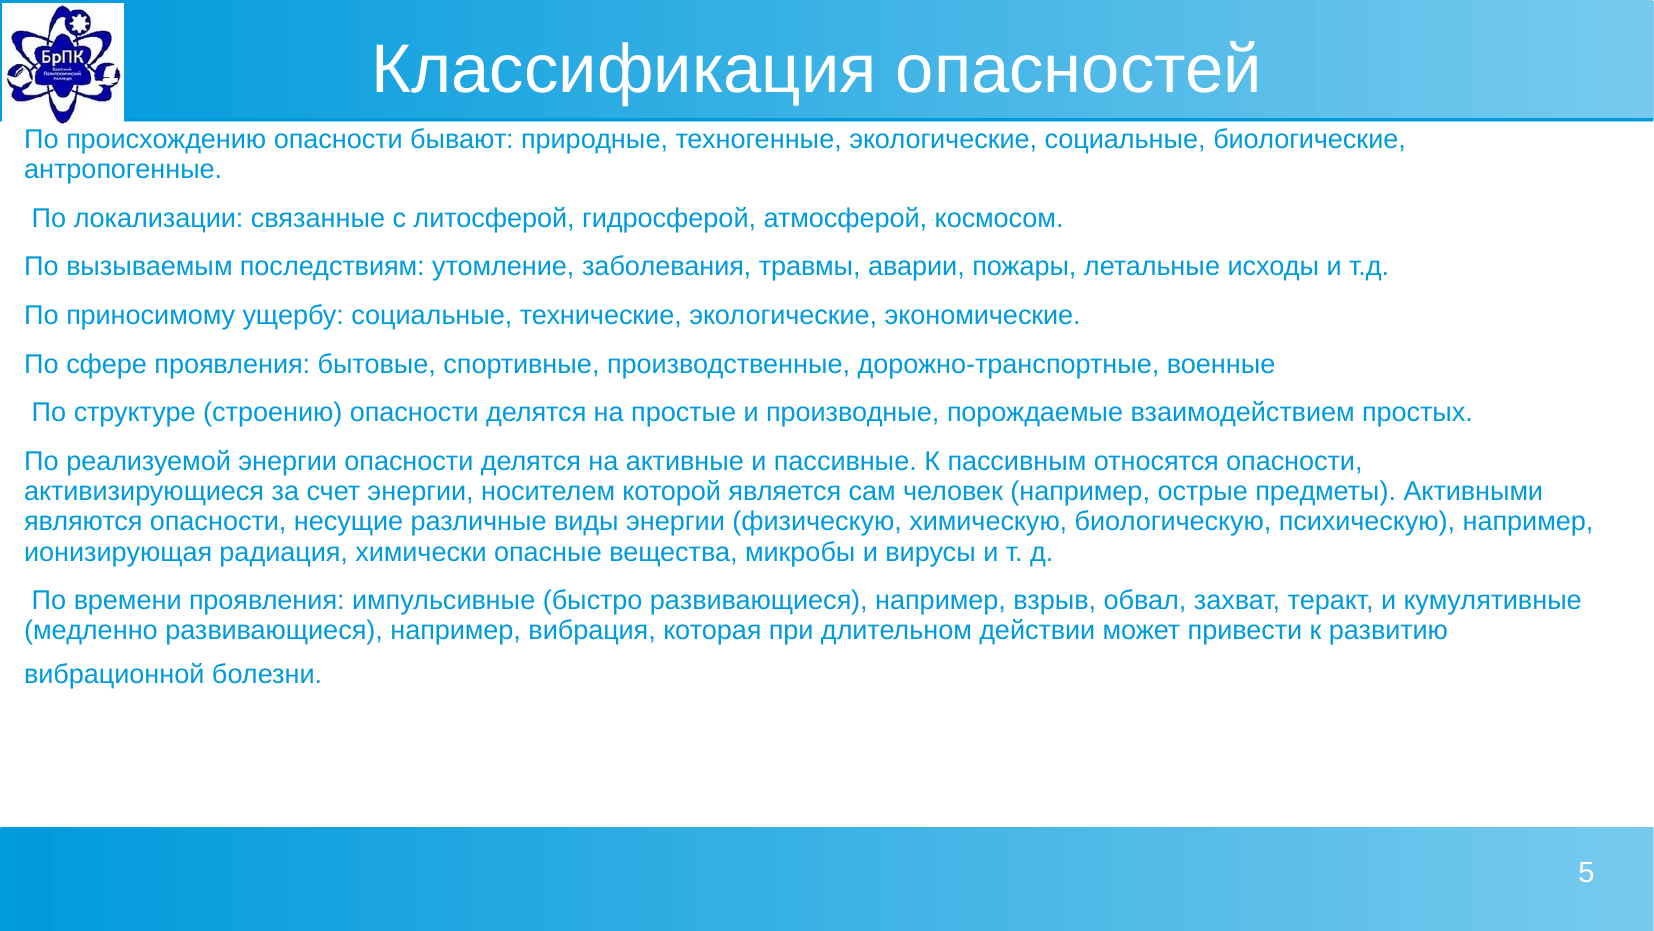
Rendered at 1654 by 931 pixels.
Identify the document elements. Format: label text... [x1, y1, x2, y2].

list По происхождению опасности бывают: природные, техногенные, экологические, социальные, биологические, антропогенные. По локализации: связанные с литосферой, гидросферой, атмосферой, космосом. По вызываемым последствиям: утомление, заболевания, травмы, аварии, пожары, летальные исходы и т.д. По приносимому ущербу: социальные, технические, экологические, экономические. По сфере проявления: бытовые, спортивные, производственные, дорожно-транспортные, военные По структуре (строению) опасности делятся на простые и производные, порождаемые взаимодействием простых. По реализуемой энергии опасности делятся на активные и пассивные. К пассивным относятся опасности, активизирующиеся за счет энергии, носителем которой является сам человек (например, острые предметы). Активными являются опасности, несущие различные виды энергии (физическую, химическую, биологическую, психическую), например, ионизирующая радиация, химически опасные вещества, микробы и вирусы и т. д. По времени проявления: импульсивные (быстро развивающиеся), например, взрыв, обвал, захват, теракт, и кумулятивные (медленно развивающиеся), например, вибрация, которая при длительном действии может привести к развитию вибрационной болезни. [24, 123, 1595, 739]
title Классификация опасностей [124, 30, 1595, 108]
picture [2, 4, 124, 125]
